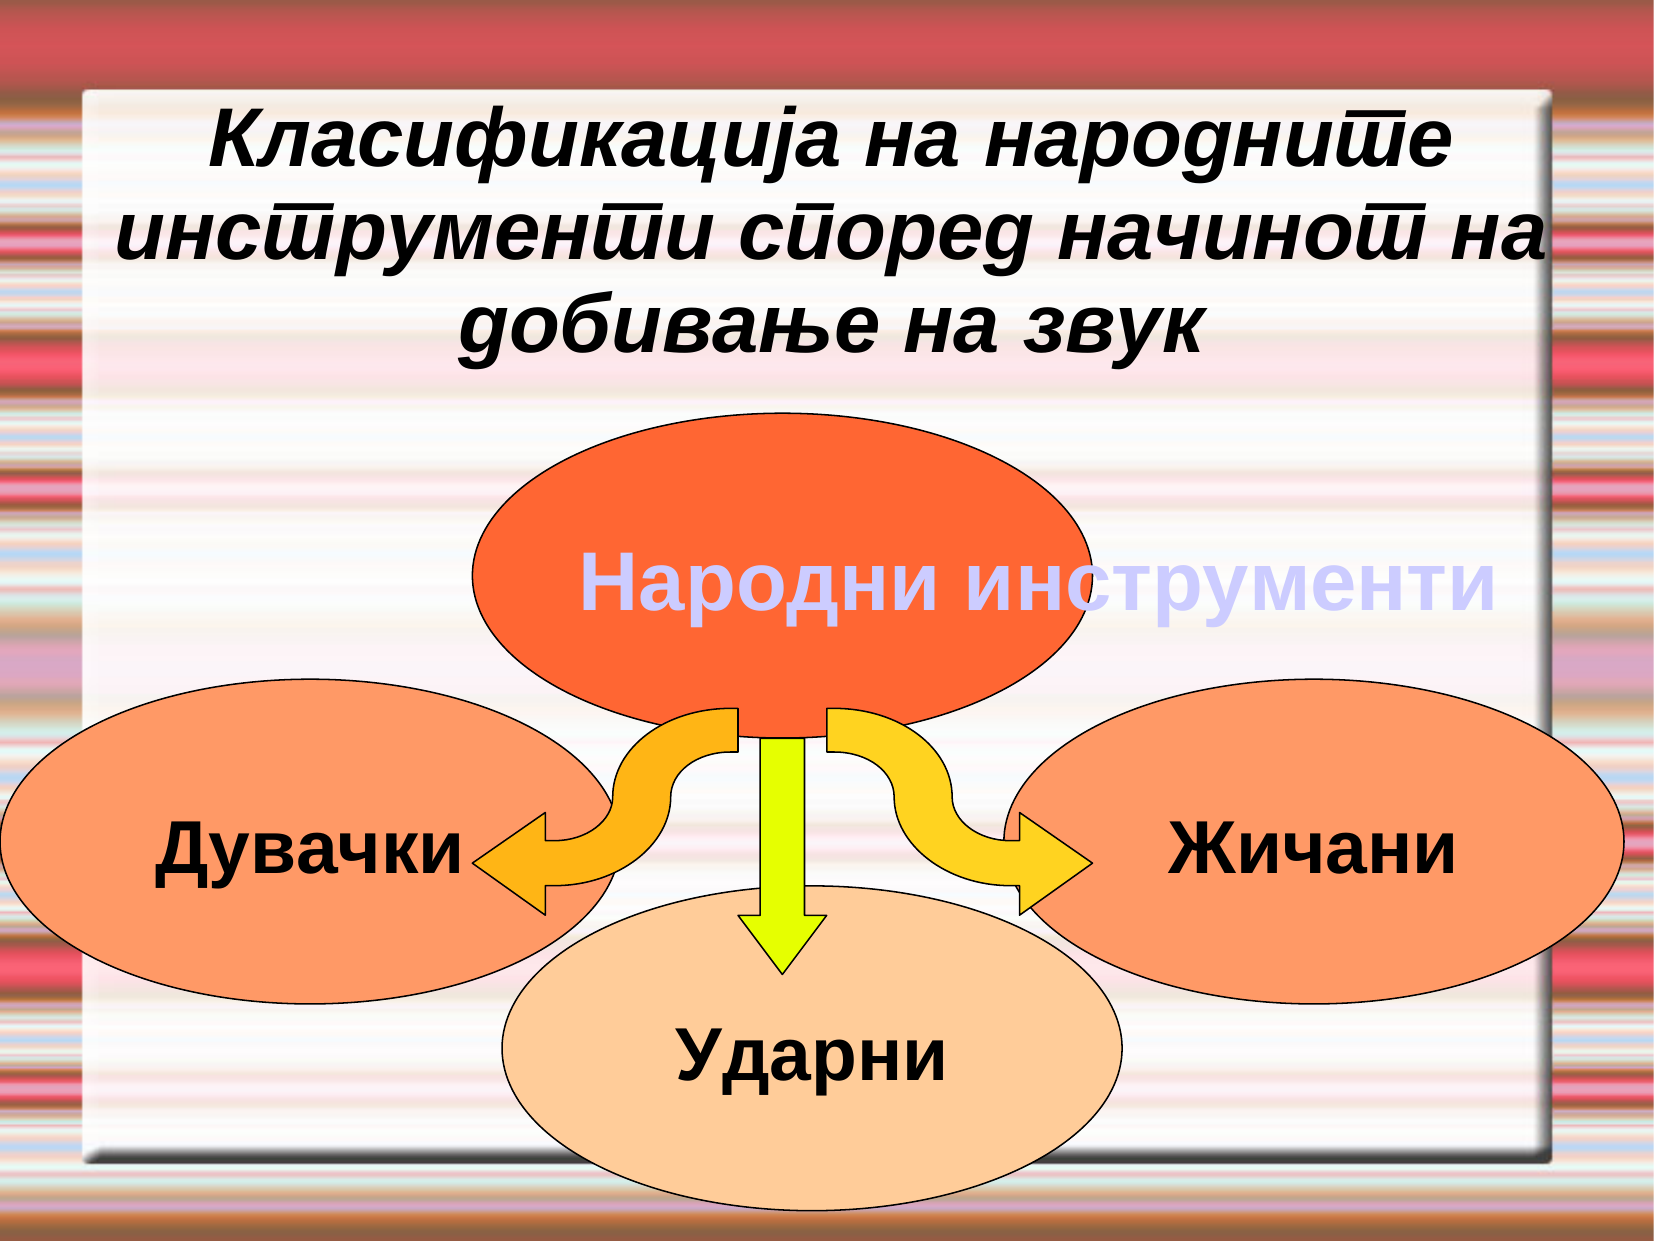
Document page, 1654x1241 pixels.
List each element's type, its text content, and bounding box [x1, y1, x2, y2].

text_box Жичани [1003, 679, 1625, 1004]
title Класификација на народните инструменти според начинот на добивање на звук [88, 66, 1575, 395]
text_box [826, 708, 1093, 916]
text_box Дувачки [0, 679, 615, 1004]
text_box [738, 738, 827, 975]
text_box Ударни [502, 885, 1123, 1211]
text_box Народни инструменти [1080, 573, 1093, 603]
text_box [472, 708, 739, 916]
text_box Народни инструменти [472, 413, 1092, 738]
picture [0, 0, 1654, 1241]
